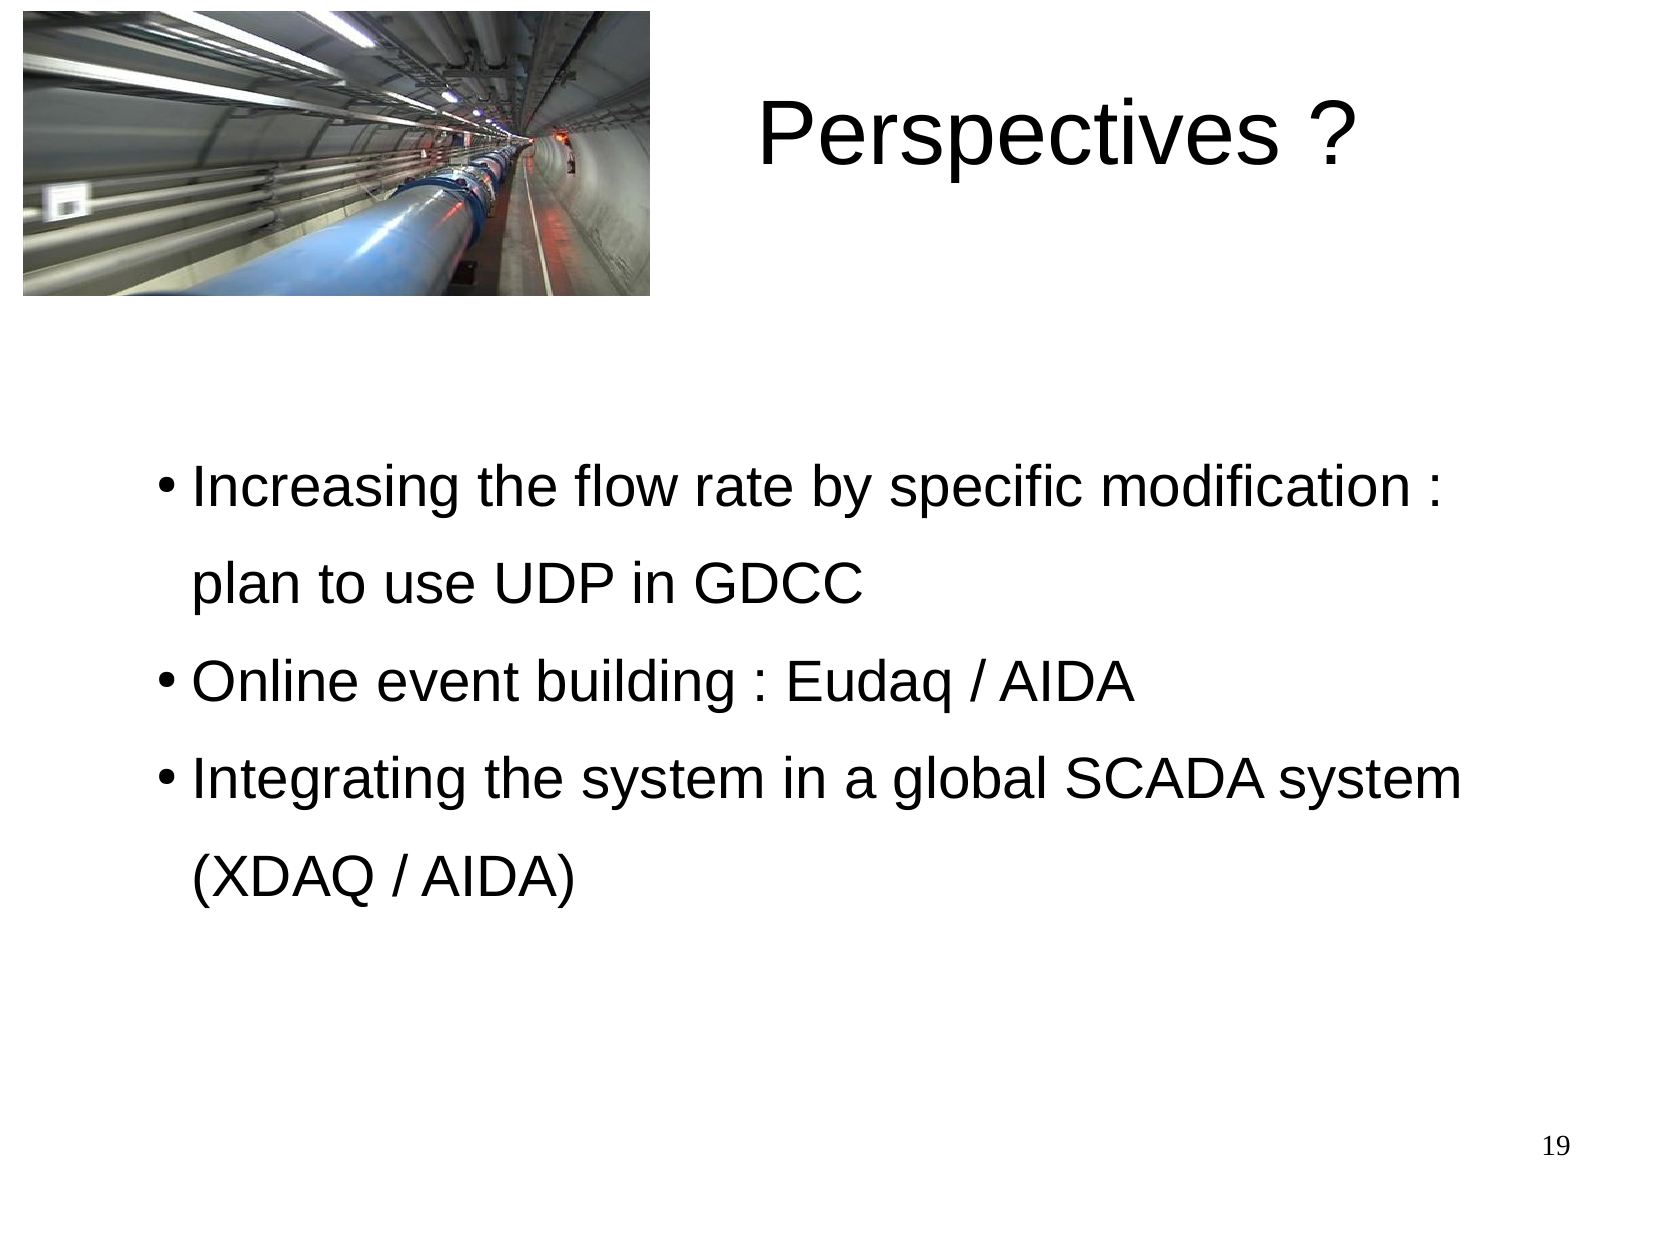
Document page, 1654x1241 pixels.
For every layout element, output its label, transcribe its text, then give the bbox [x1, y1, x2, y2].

title Perspectives ? [673, 29, 1418, 237]
text_box Increasing the flow rate by specific modification : plan to use UDP in GDCC Online event building : Eudaq / AIDA Integrating the system in a global SCADA system (XDAQ / AIDA) [141, 413, 1536, 886]
picture [23, 11, 650, 296]
